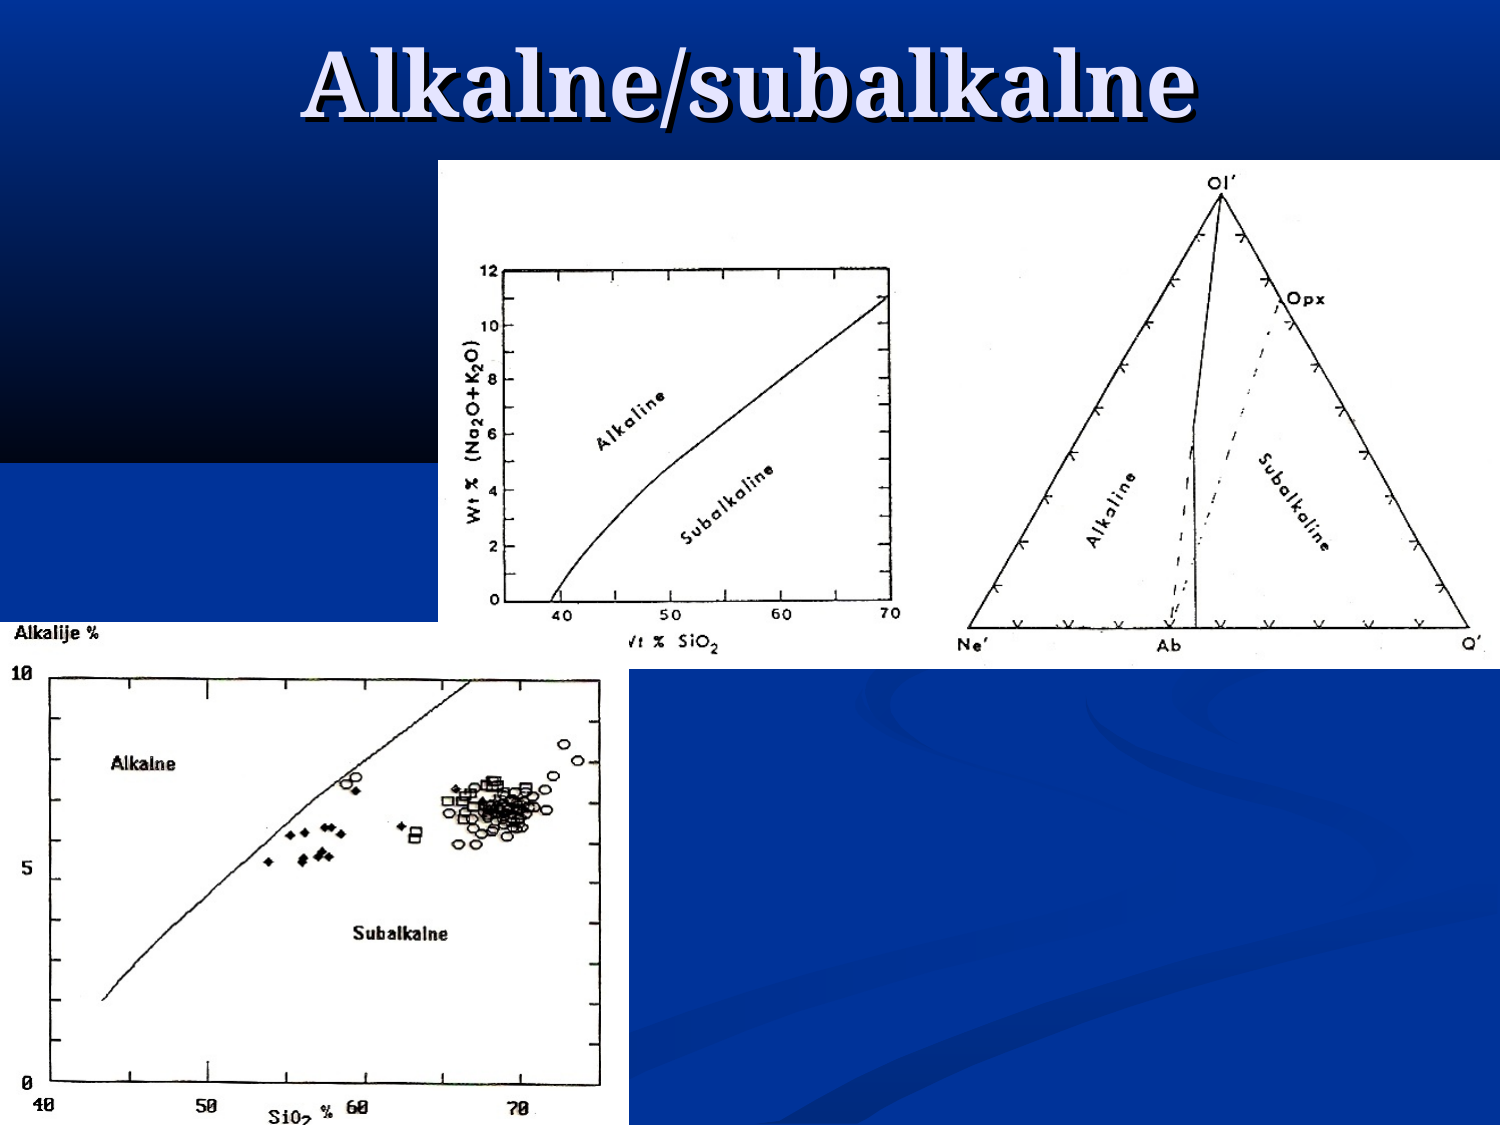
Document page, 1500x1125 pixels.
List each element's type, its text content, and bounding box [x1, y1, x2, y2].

title Alkalne/subalkalne [75, 0, 1426, 161]
picture [0, 160, 1500, 1125]
